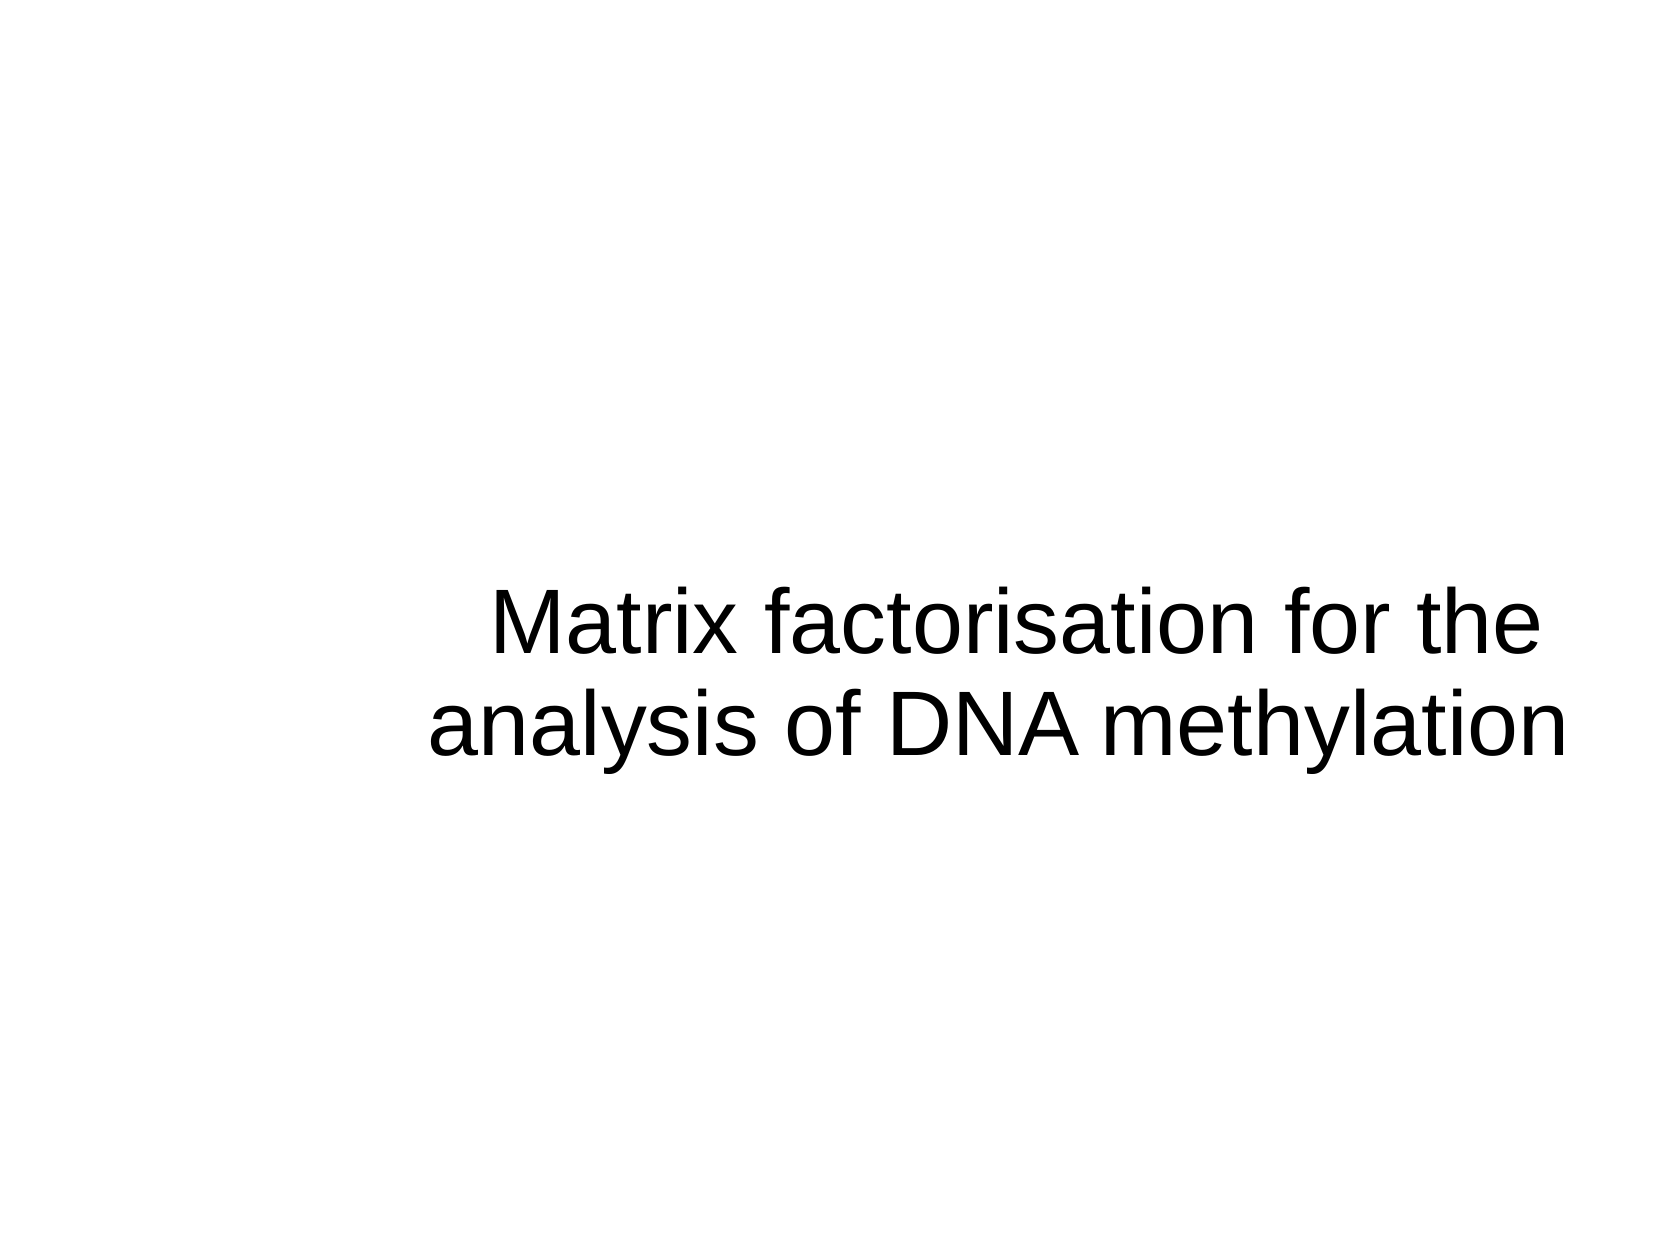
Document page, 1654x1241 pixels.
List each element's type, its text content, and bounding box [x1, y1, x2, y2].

title Matrix factorisation for the analysis of DNA methylation [82, 569, 1571, 777]
